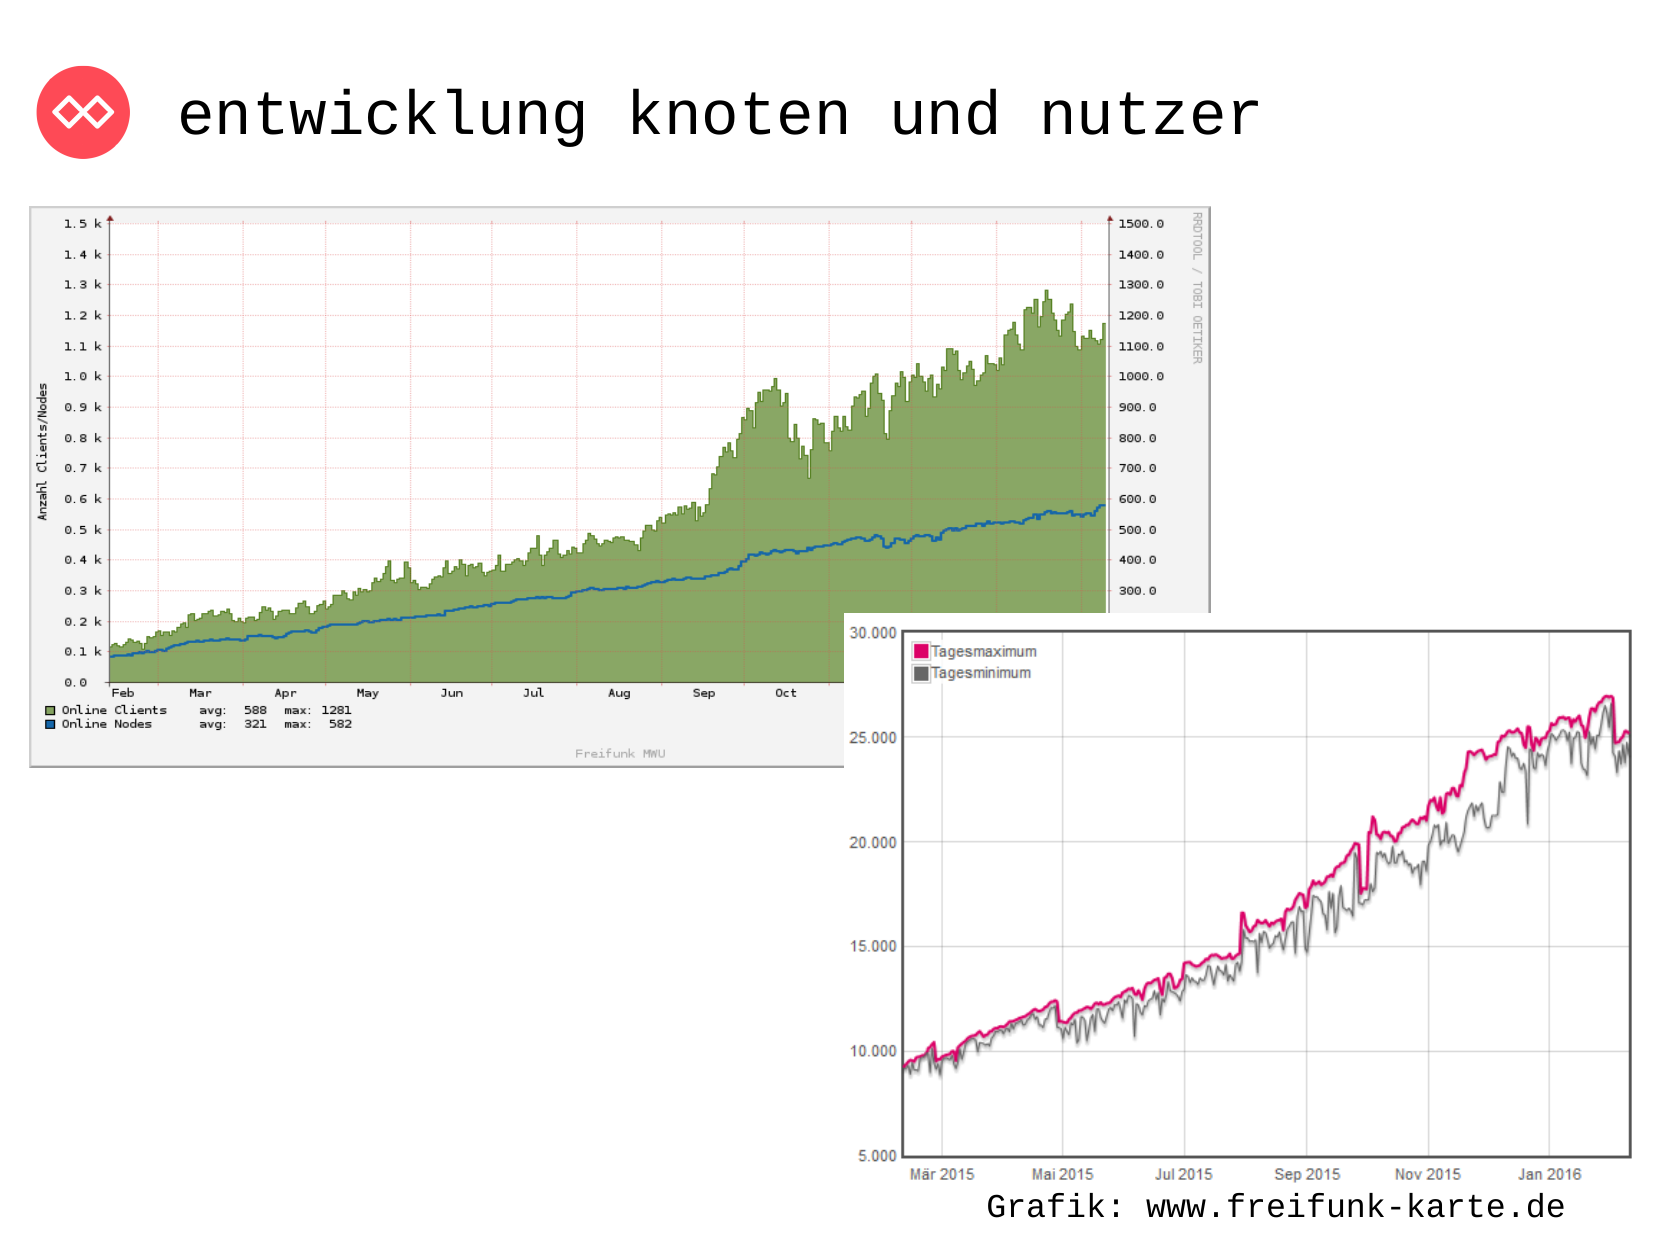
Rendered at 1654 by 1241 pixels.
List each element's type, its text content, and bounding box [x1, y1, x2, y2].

text_box Grafik: www.freifunk-karte.de [971, 1188, 1582, 1236]
picture [17, 46, 149, 178]
title entwicklung knoten und nutzer [177, 13, 1465, 222]
picture [29, 206, 1642, 1188]
